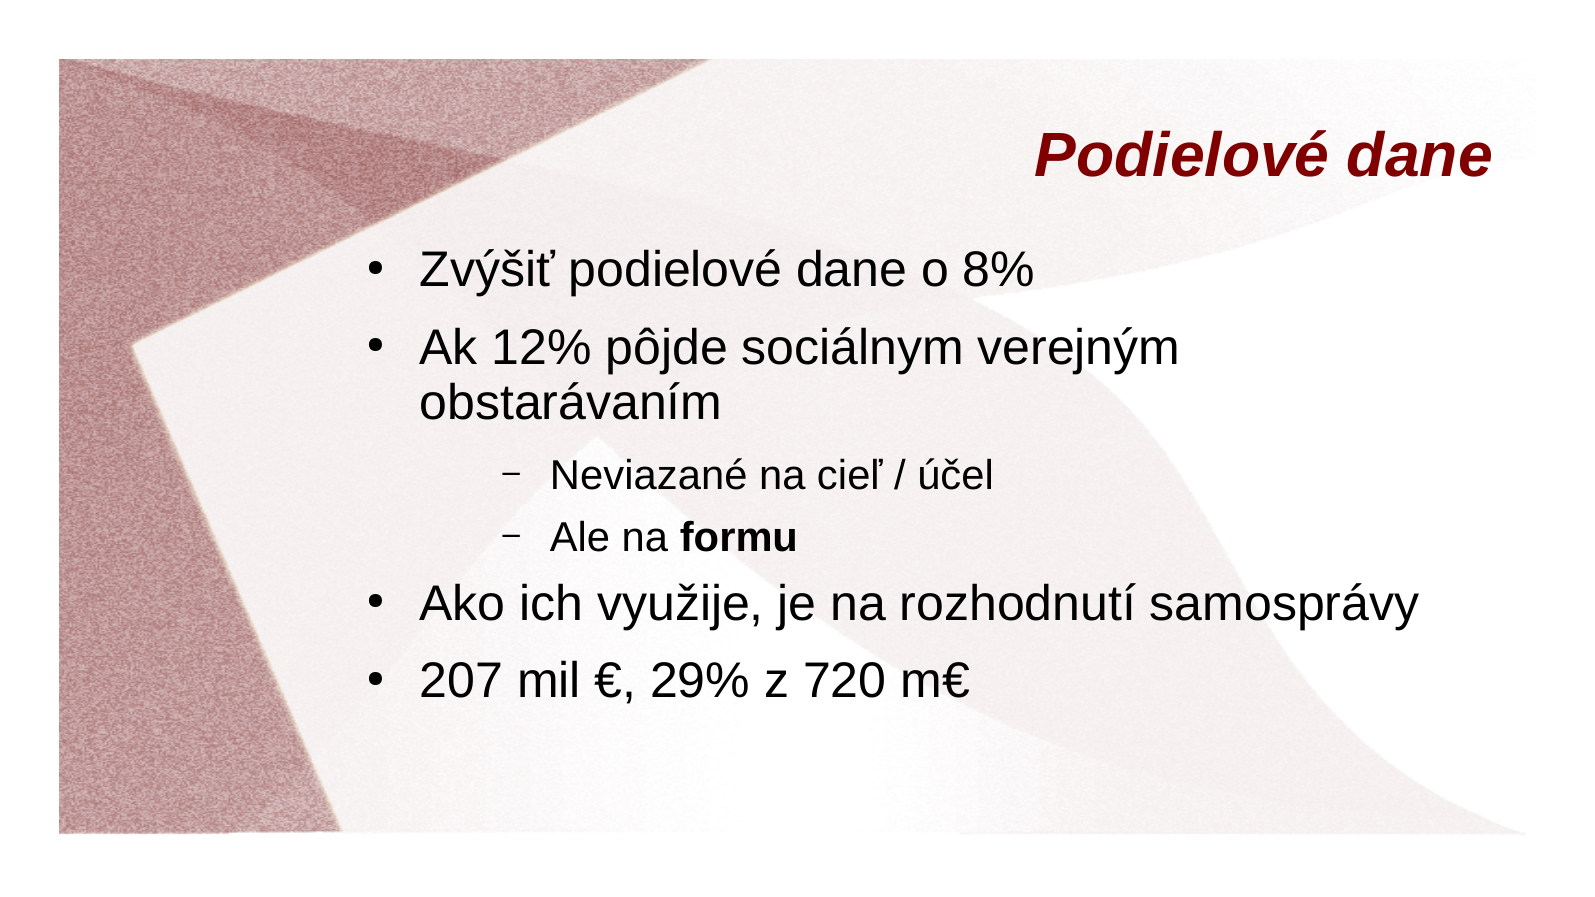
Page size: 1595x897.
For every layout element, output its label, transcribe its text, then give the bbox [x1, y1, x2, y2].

picture [59, 59, 1536, 838]
list Zvýšiť podielové dane o 8% Ak 12% pôjde sociálnym verejným obstarávaním Neviazané na cieľ / účel Ale na formu Ako ich využije, je na rozhodnutí samosprávy 207 mil €, 29% z 720 m€ [349, 241, 1488, 709]
title Podielové dane [591, 90, 1494, 220]
